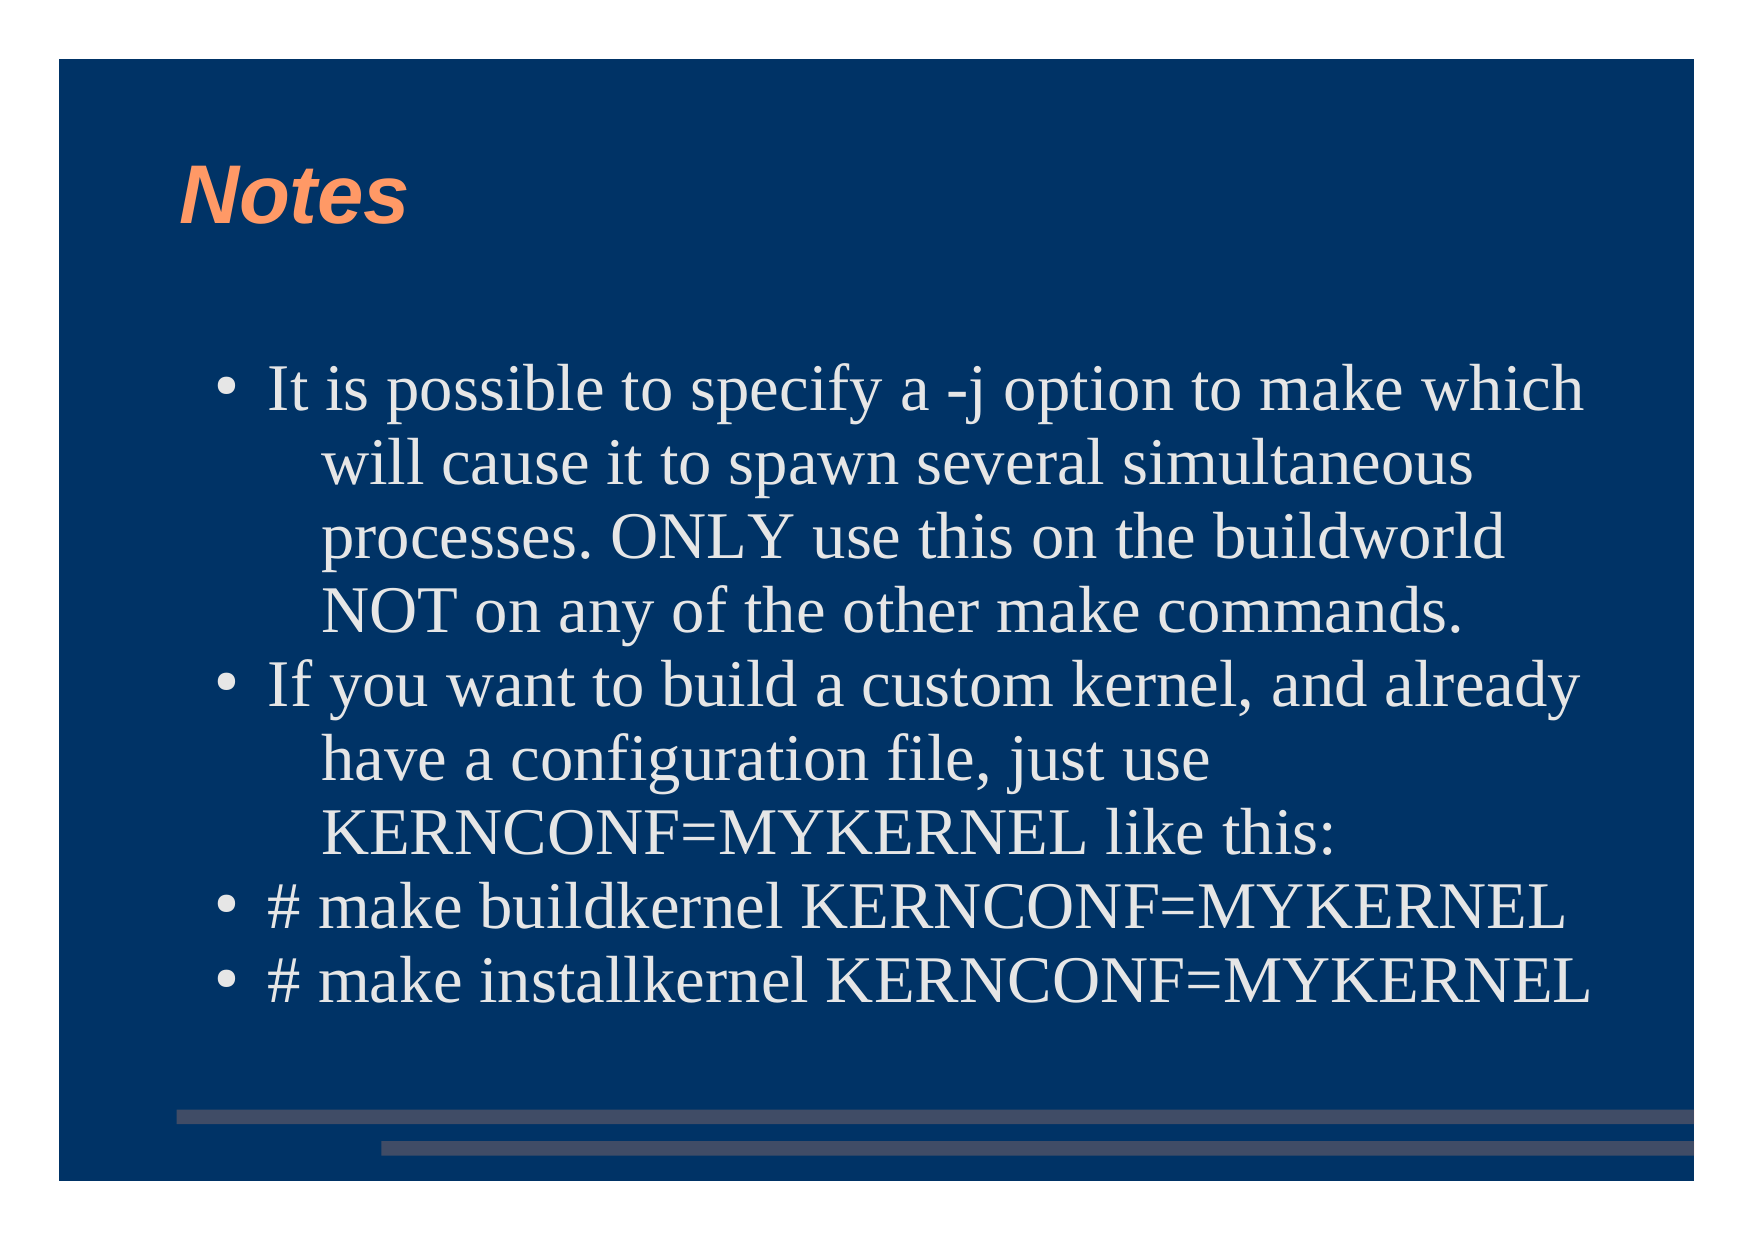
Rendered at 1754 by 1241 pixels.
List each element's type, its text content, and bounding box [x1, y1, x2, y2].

title Notes [179, 100, 1576, 289]
list It is possible to specify a -j option to make which will cause it to spawn several simultaneous processes. ONLY use this on the buildworld NOT on any of the other make commands. If you want to build a custom kernel, and already have a configuration file, just use KERNCONF=MYKERNEL like this: # make buildkernel KERNCONF=MYKERNEL # make installkernel KERNCONF=MYKERNEL [179, 350, 1603, 1084]
